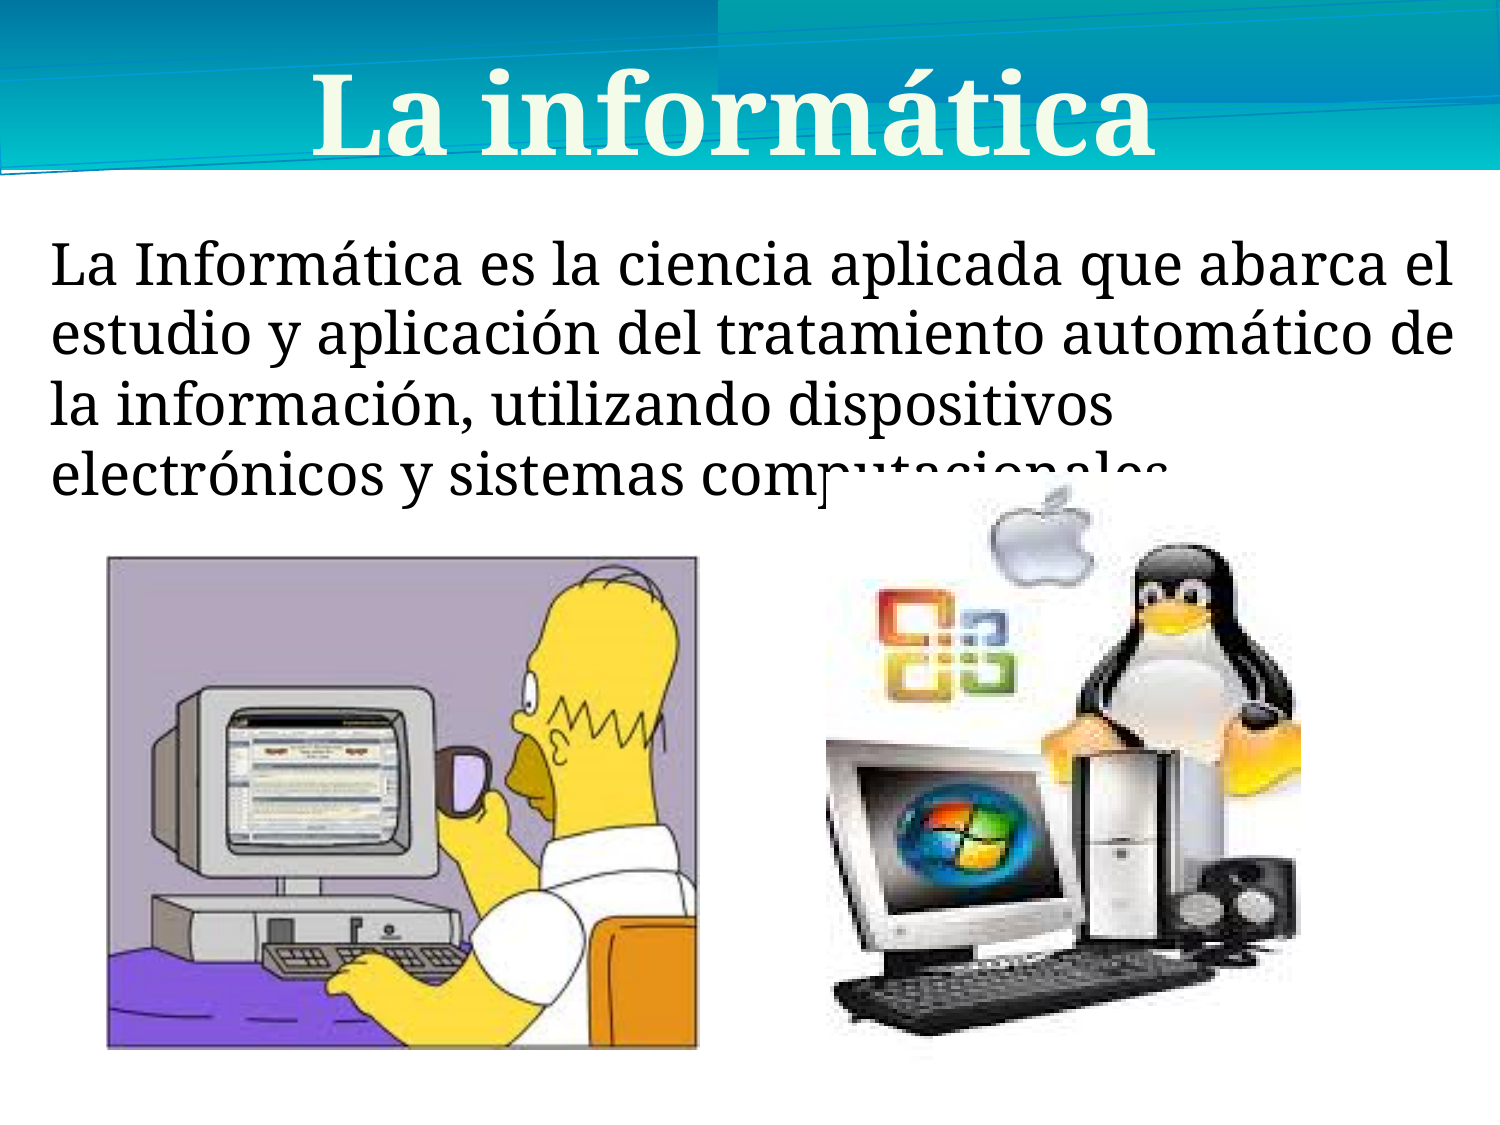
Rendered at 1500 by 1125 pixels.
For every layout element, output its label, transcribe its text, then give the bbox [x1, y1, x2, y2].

text_box La Informática es la ciencia aplicada que abarca el estudio y aplicación del tratamiento automático de la información, utilizando dispositivos electrónicos y sistemas computacionales. [35, 219, 1477, 1004]
picture [826, 472, 1301, 1087]
text_box La informática [0, 35, 1418, 185]
picture [106, 555, 700, 1050]
